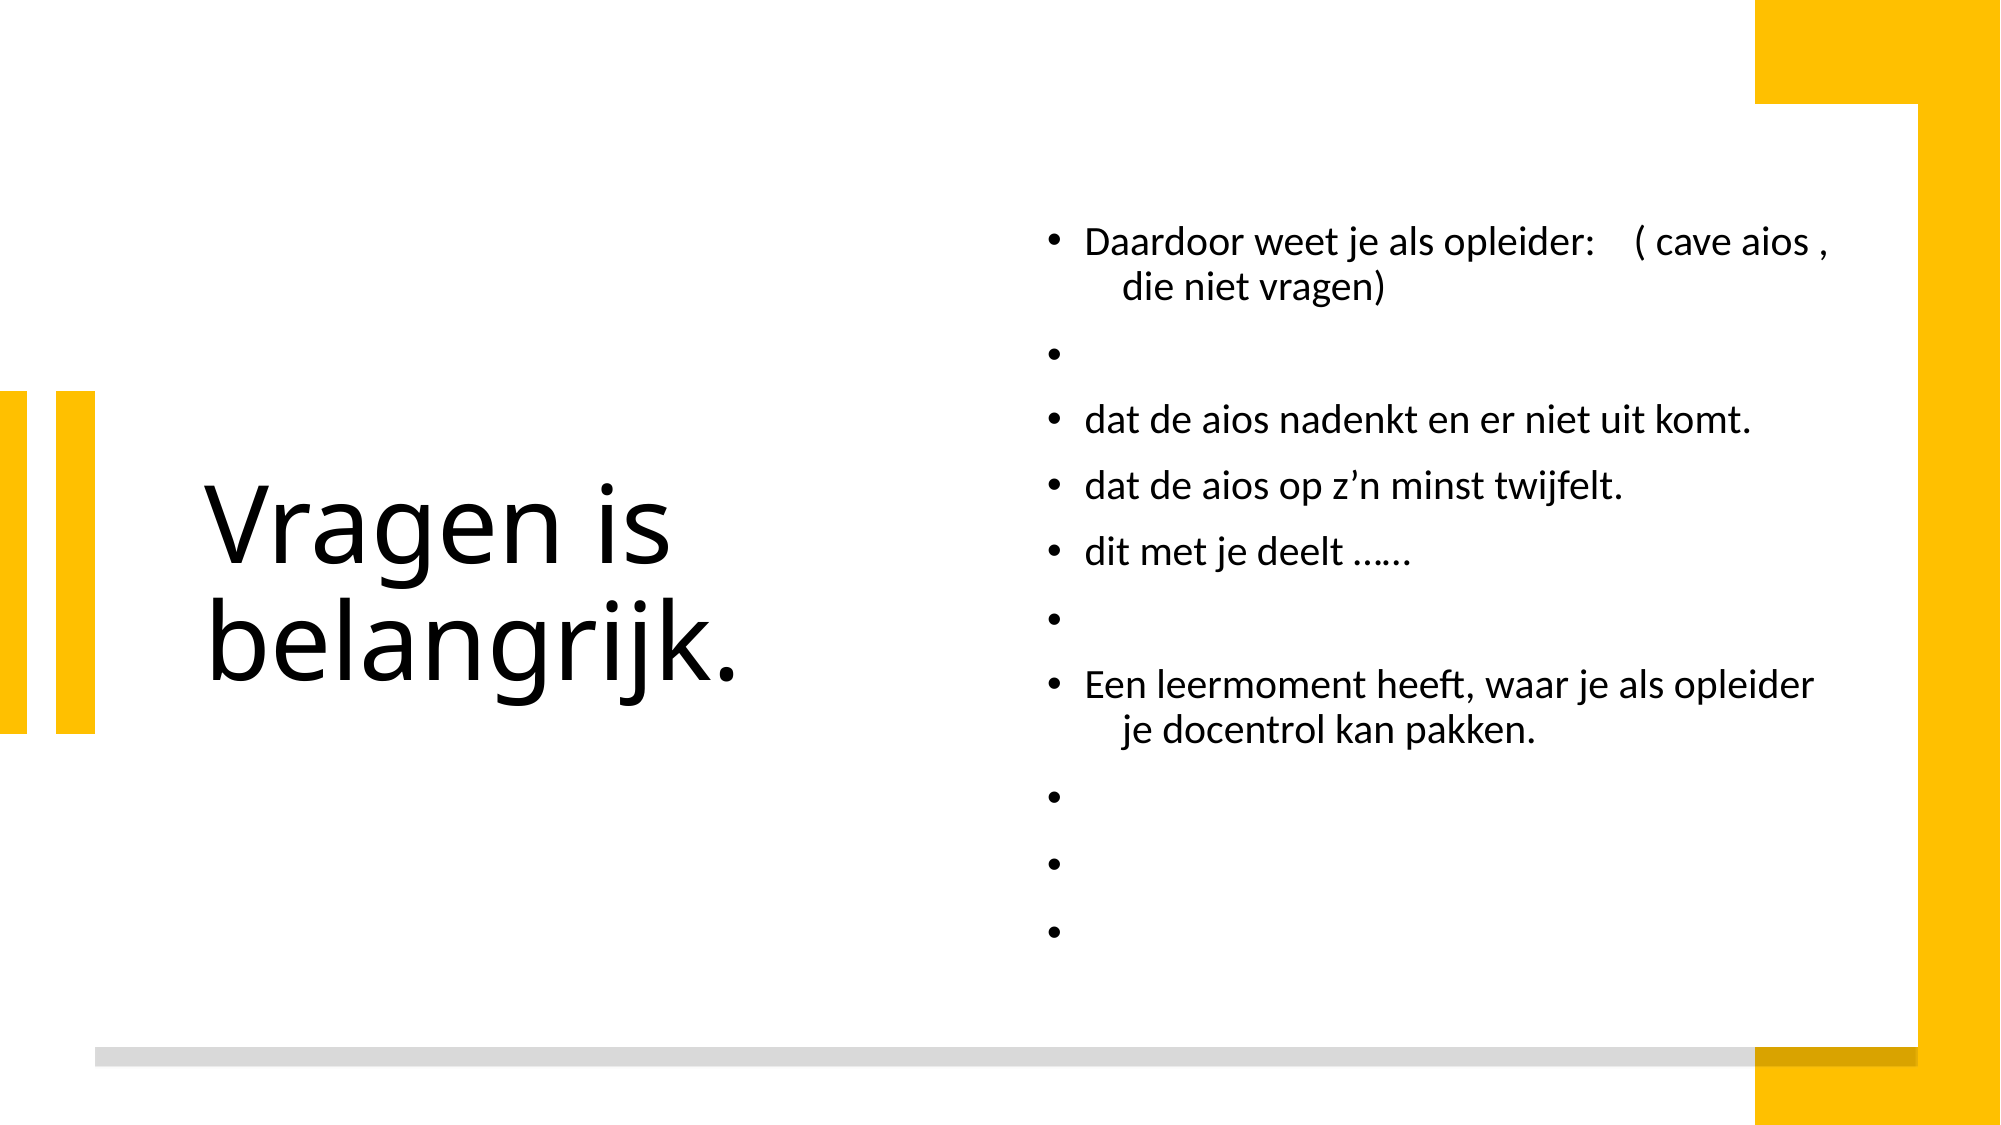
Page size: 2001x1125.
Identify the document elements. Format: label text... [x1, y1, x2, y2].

text_box [0, 0, 2000, 1125]
title Vragen is belangrijk. [189, 203, 847, 972]
list Daardoor weet je als opleider: ( cave aios , die niet vragen) dat de aios nadenkt en er niet uit komt. dat de aios op z’n minst twijfelt. dit met je deelt …… Een leermoment heeft, waar je als opleider je docentrol kan pakken. [1032, 203, 1848, 972]
